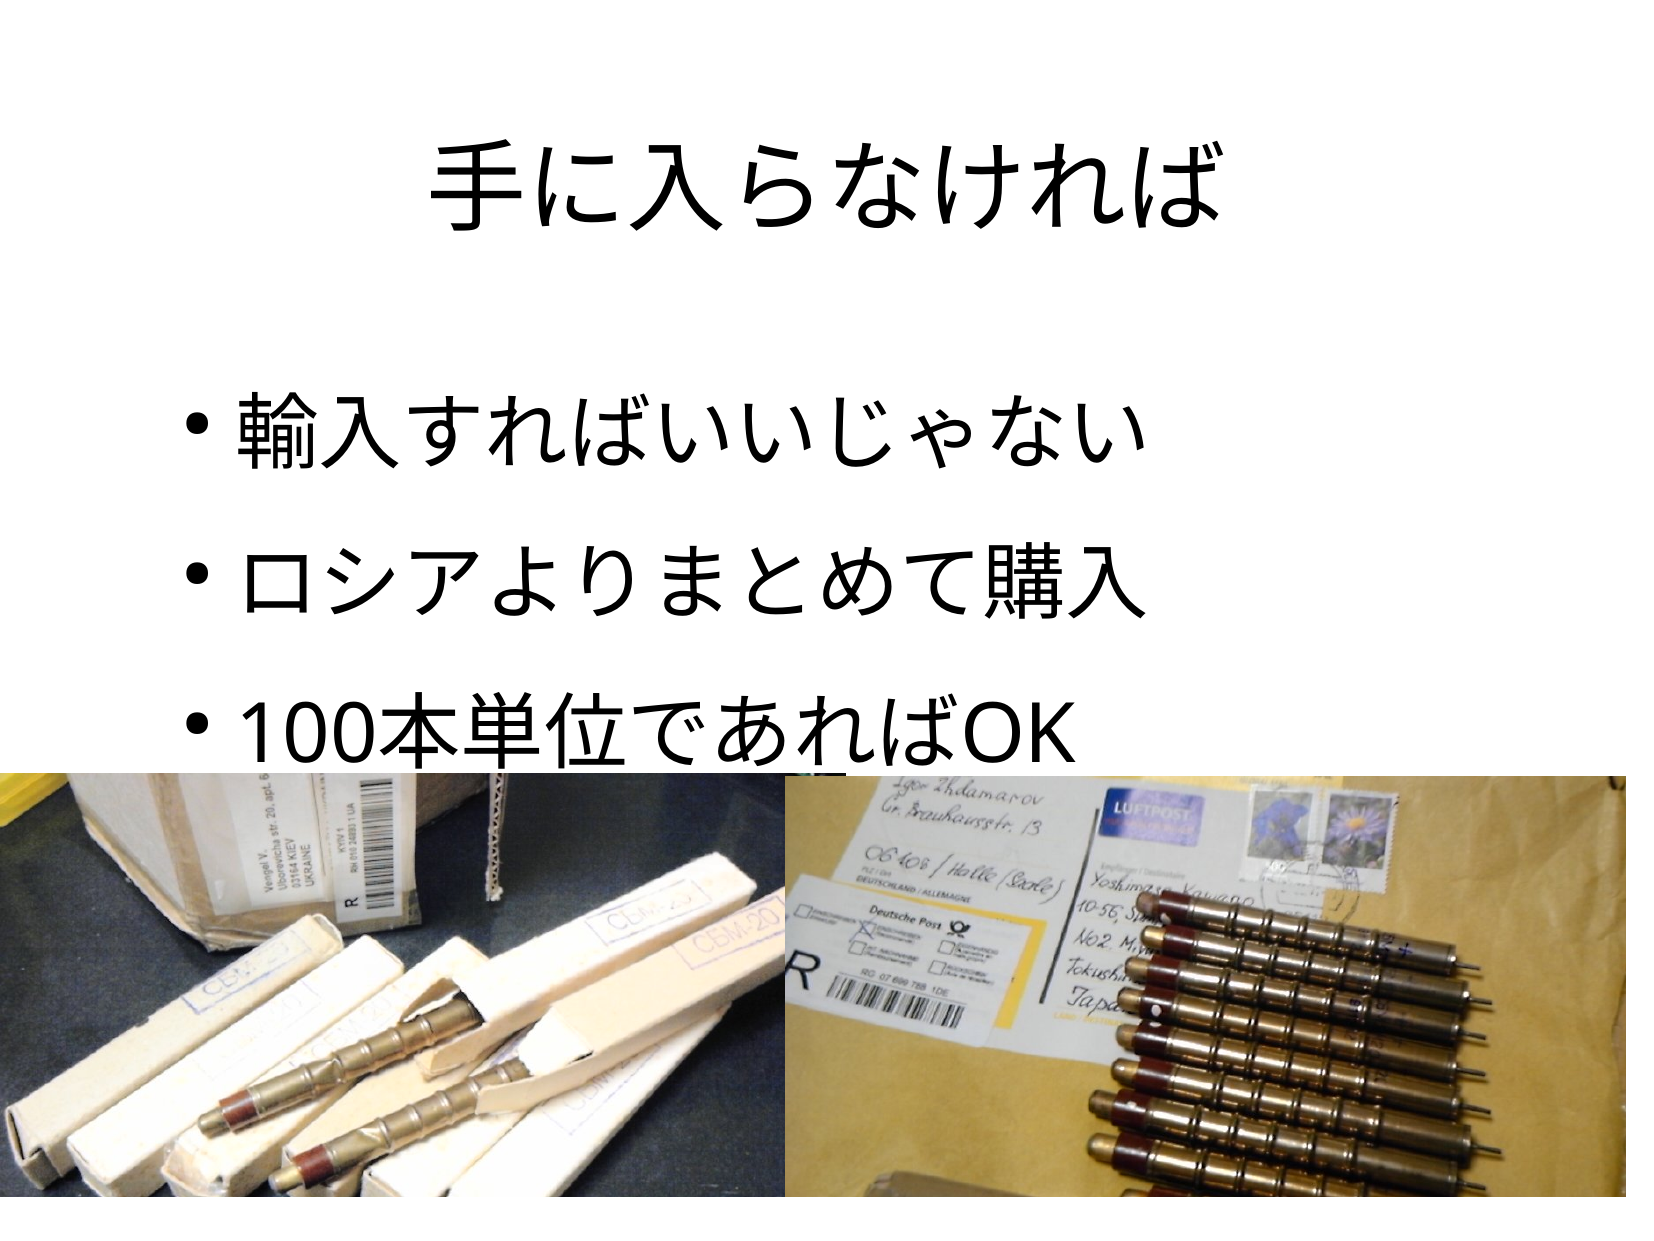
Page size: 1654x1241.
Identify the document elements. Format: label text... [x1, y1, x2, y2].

title 手に入らなければ [82, 49, 1571, 310]
picture [0, 773, 1626, 1197]
list 輸入すればいいじゃない ロシアよりまとめて購入 100本単位であればOK [164, 365, 1571, 776]
